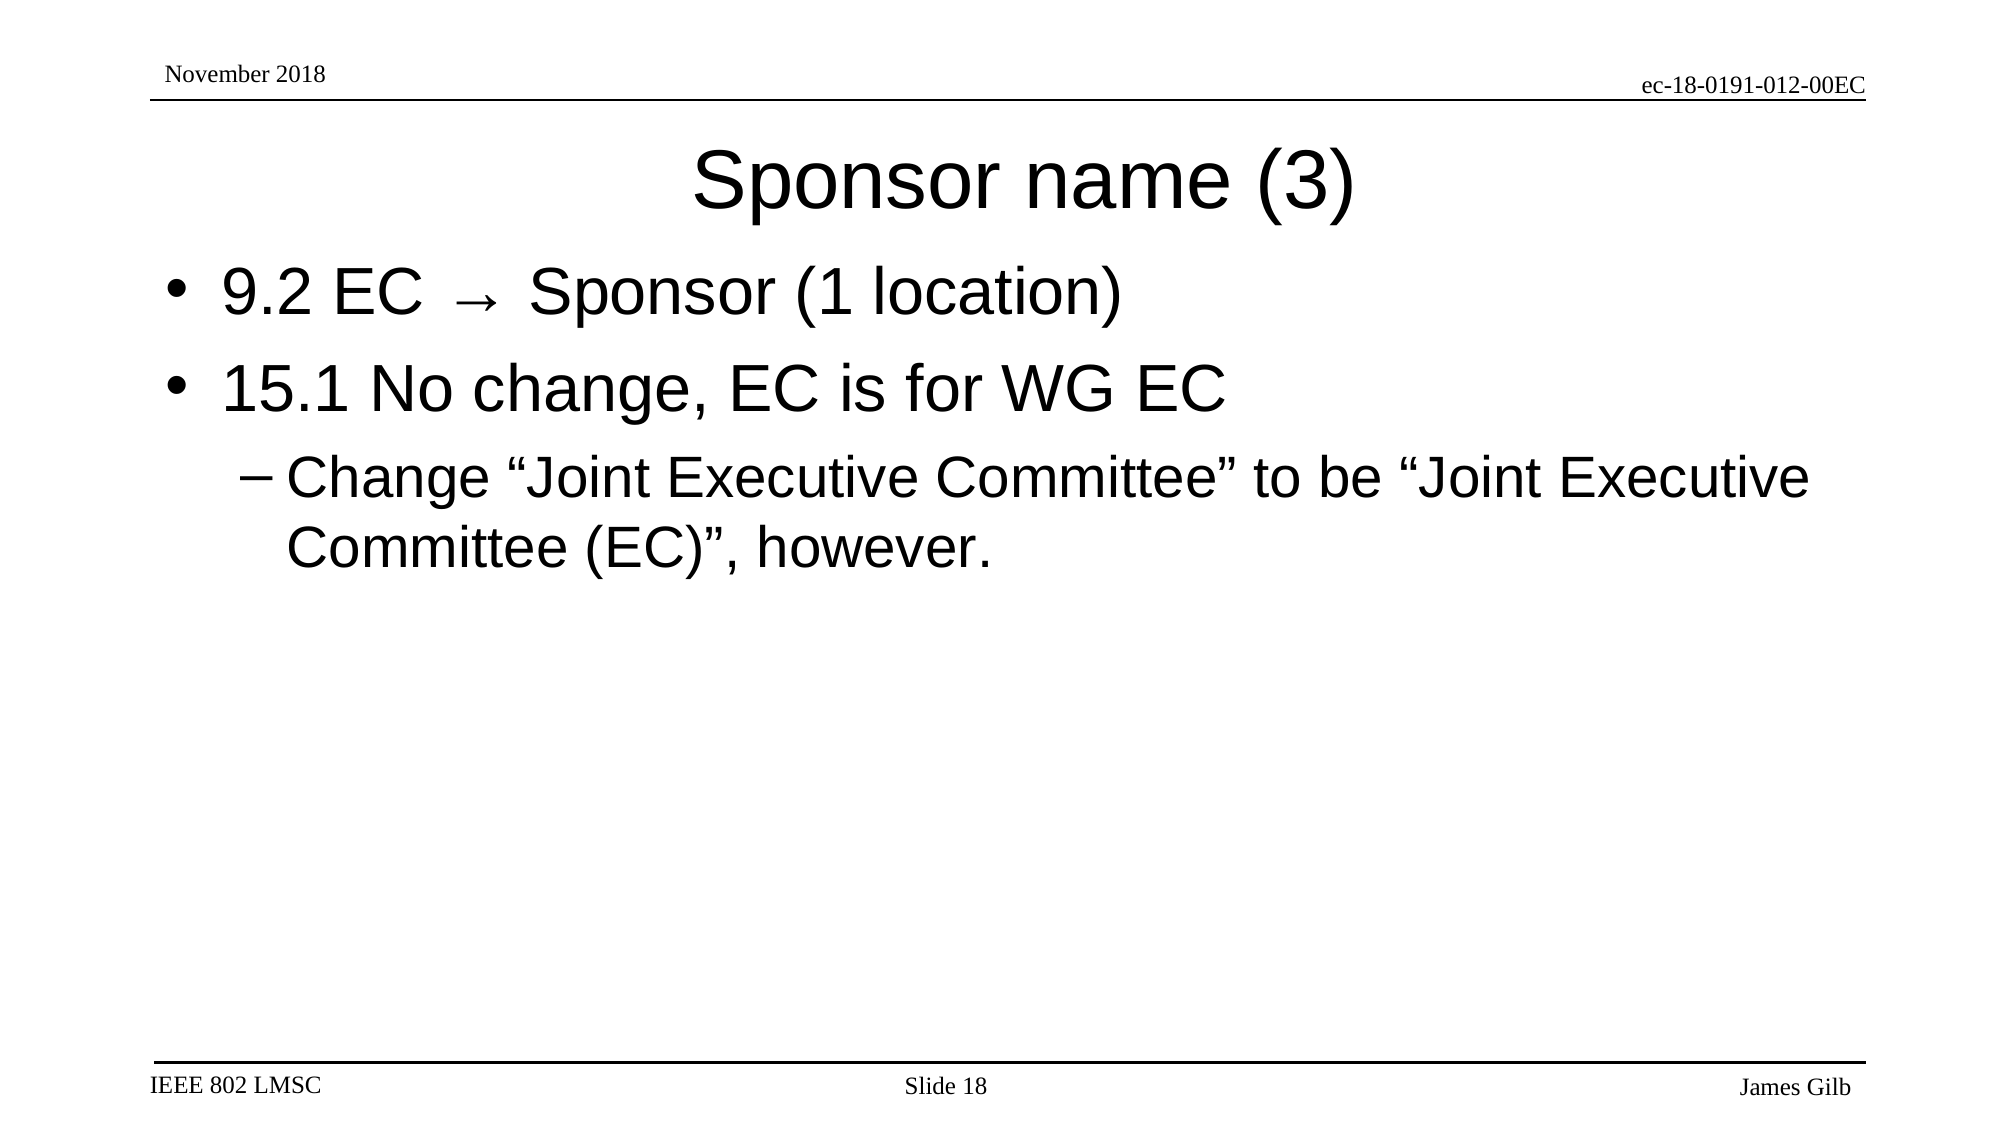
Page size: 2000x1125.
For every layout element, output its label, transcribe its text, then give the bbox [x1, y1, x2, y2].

title Sponsor name (3) [149, 112, 1900, 238]
list 9.2 EC → Sponsor (1 location) 15.1 No change, EC is for WG EC Change “Joint Executive Committee” to be “Joint Executive Committee (EC)”, however. [149, 239, 1900, 1051]
